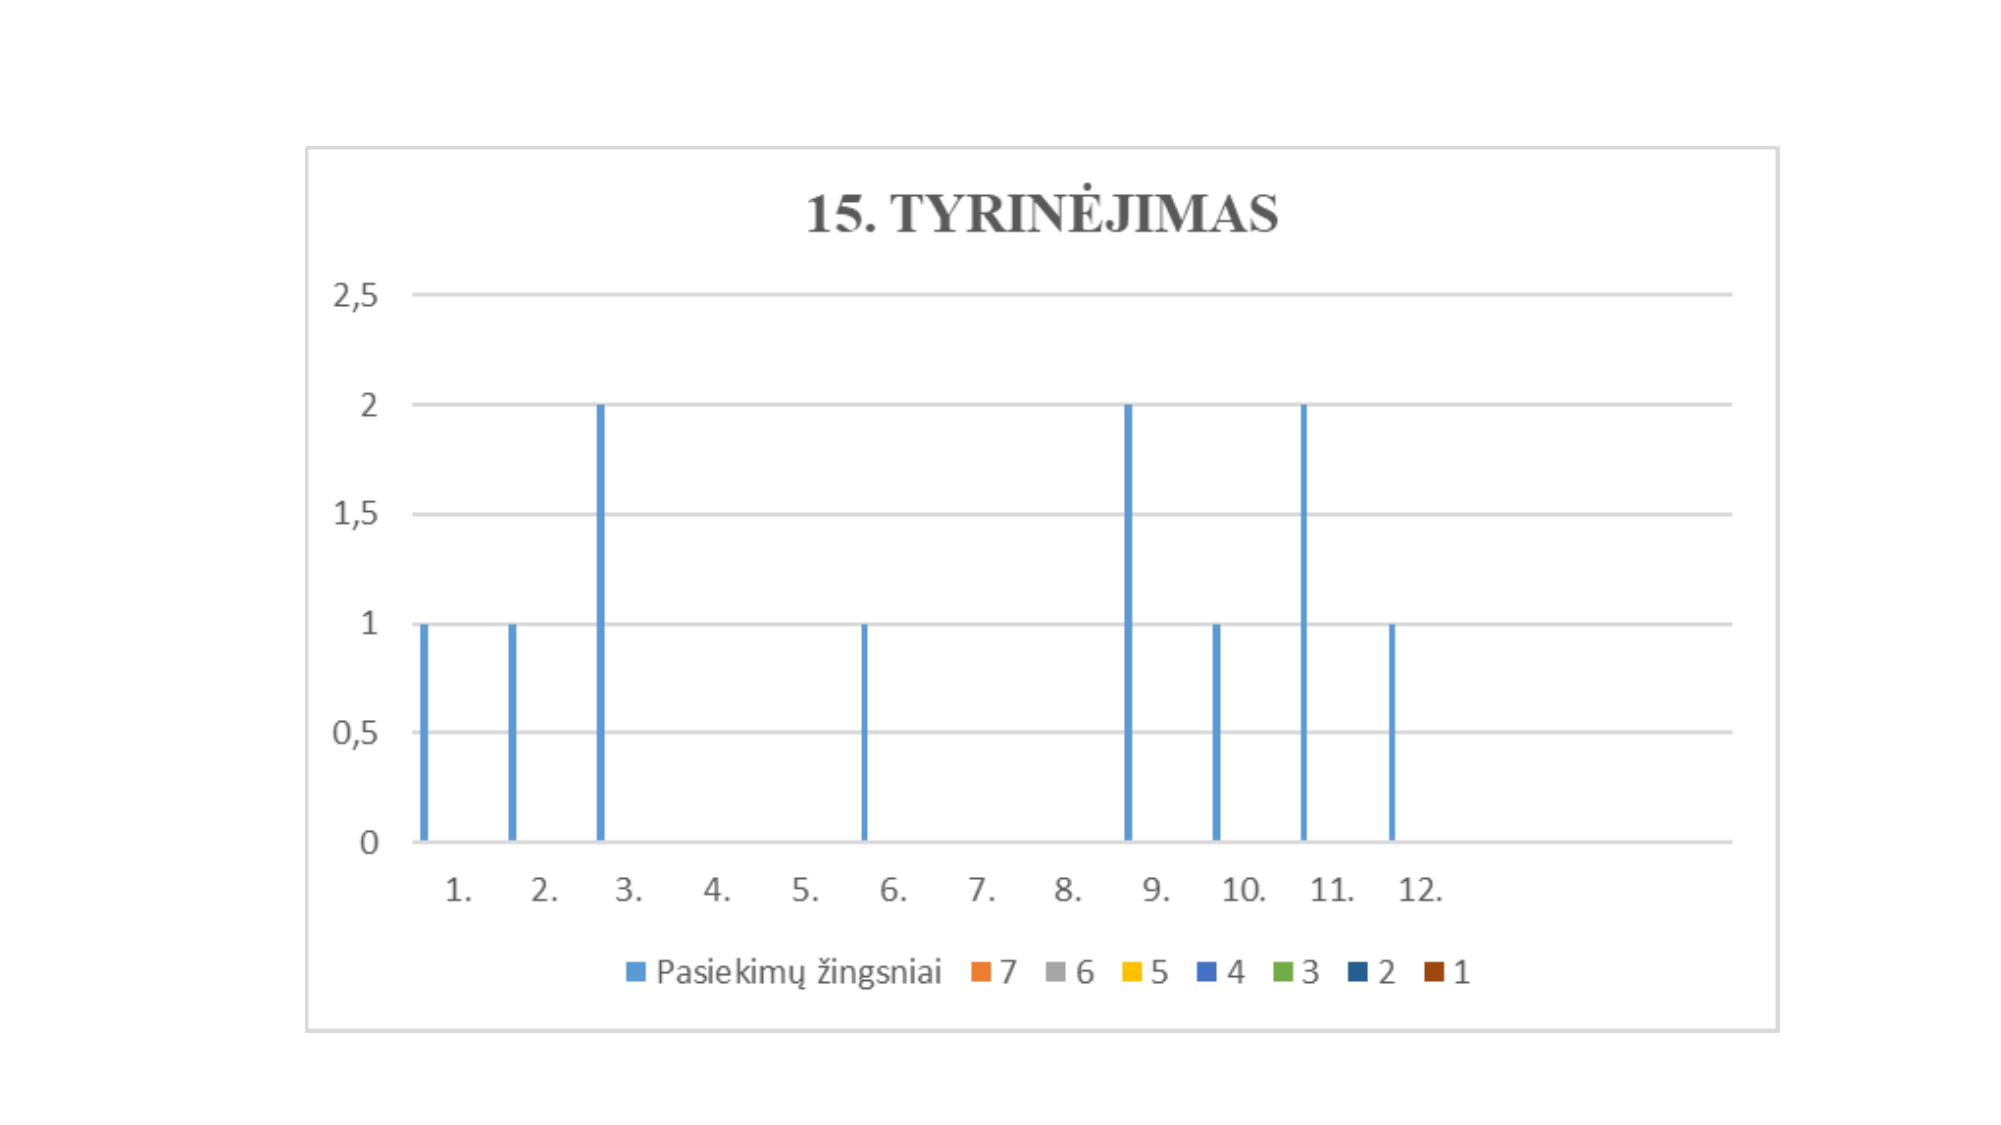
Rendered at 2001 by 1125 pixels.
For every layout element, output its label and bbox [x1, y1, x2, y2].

picture [305, 146, 1780, 1033]
